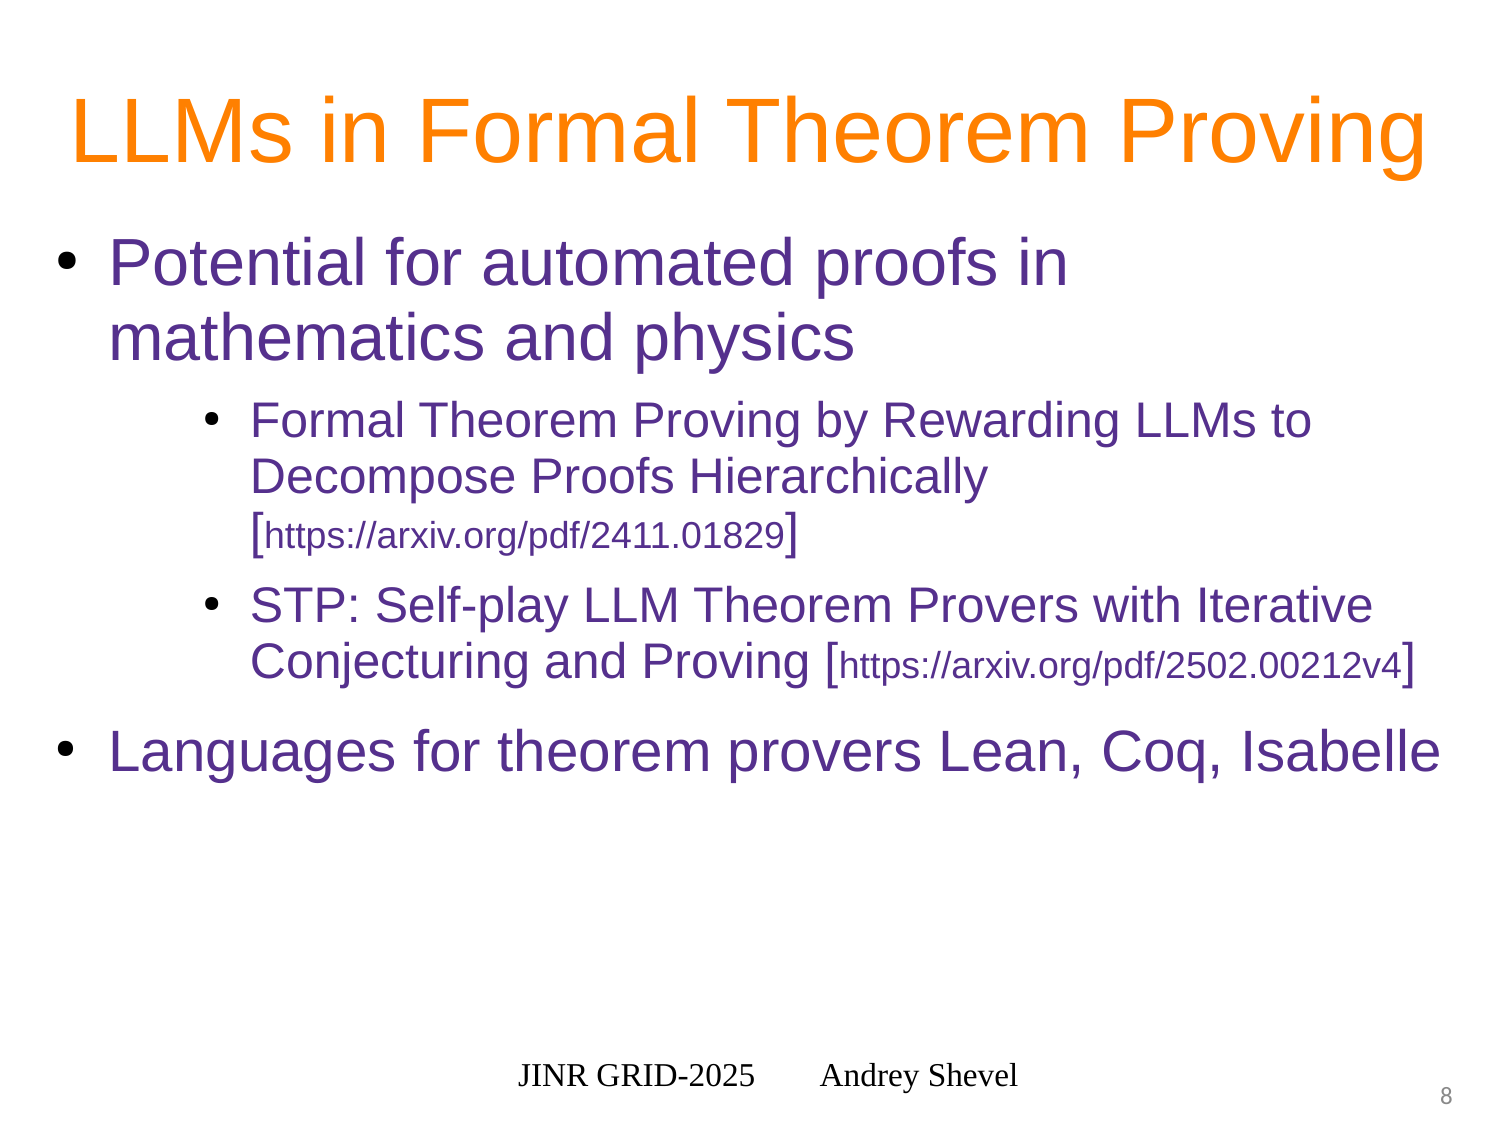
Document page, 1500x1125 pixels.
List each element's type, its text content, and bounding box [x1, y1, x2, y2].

list Potential for automated proofs in mathematics and physics Formal Theorem Proving by Rewarding LLMs to Decompose Proofs Hierarchically [https://arxiv.org/pdf/2411.01829] STP: Self-play LLM Theorem Provers with Iterative Conjecturing and Proving [https://arxiv.org/pdf/2502.00212v4] Languages for theorem provers Lean, Coq, Isabelle [37, 224, 1463, 863]
title LLMs in Formal Theorem Proving [37, 37, 1463, 224]
